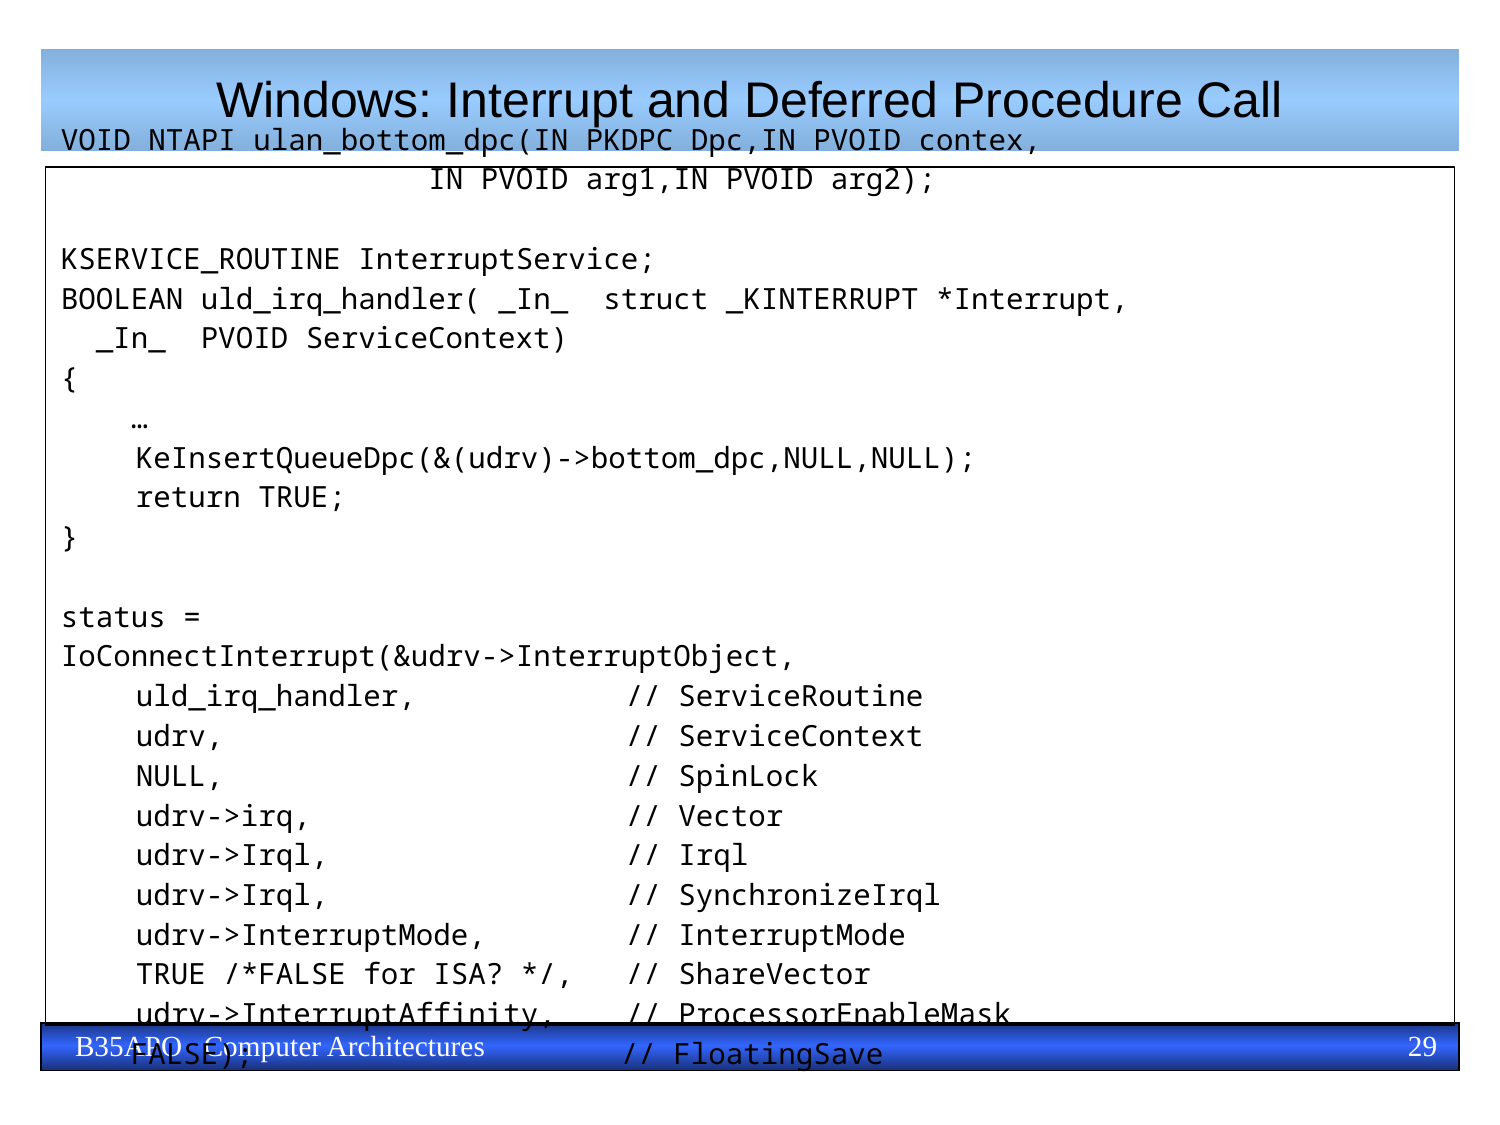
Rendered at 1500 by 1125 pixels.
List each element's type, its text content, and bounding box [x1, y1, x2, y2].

text_box VOID NTAPI ulan_bottom_dpc(IN PKDPC Dpc,IN PVOID contex, IN PVOID arg1,IN PVOID arg2); KSERVICE_ROUTINE InterruptService; BOOLEAN uld_irq_handler( _In_ struct _KINTERRUPT *Interrupt, _In_ PVOID ServiceContext) { … KeInsertQueueDpc(&(udrv)->bottom_dpc,NULL,NULL); return TRUE; } status = IoConnectInterrupt(&udrv->InterruptObject, uld_irq_handler, // ServiceRoutine udrv, // ServiceContext NULL, // SpinLock udrv->irq, // Vector udrv->Irql, // Irql udrv->Irql, // SynchronizeIrql udrv->InterruptMode, // InterruptMode TRUE /*FALSE for ISA? */, // ShareVector udrv->InterruptAffinity, // ProcessorEnableMask FALSE); // FloatingSave [45, 166, 1455, 1025]
title Windows: Interrupt and Deferred Procedure Call [41, 49, 1459, 151]
